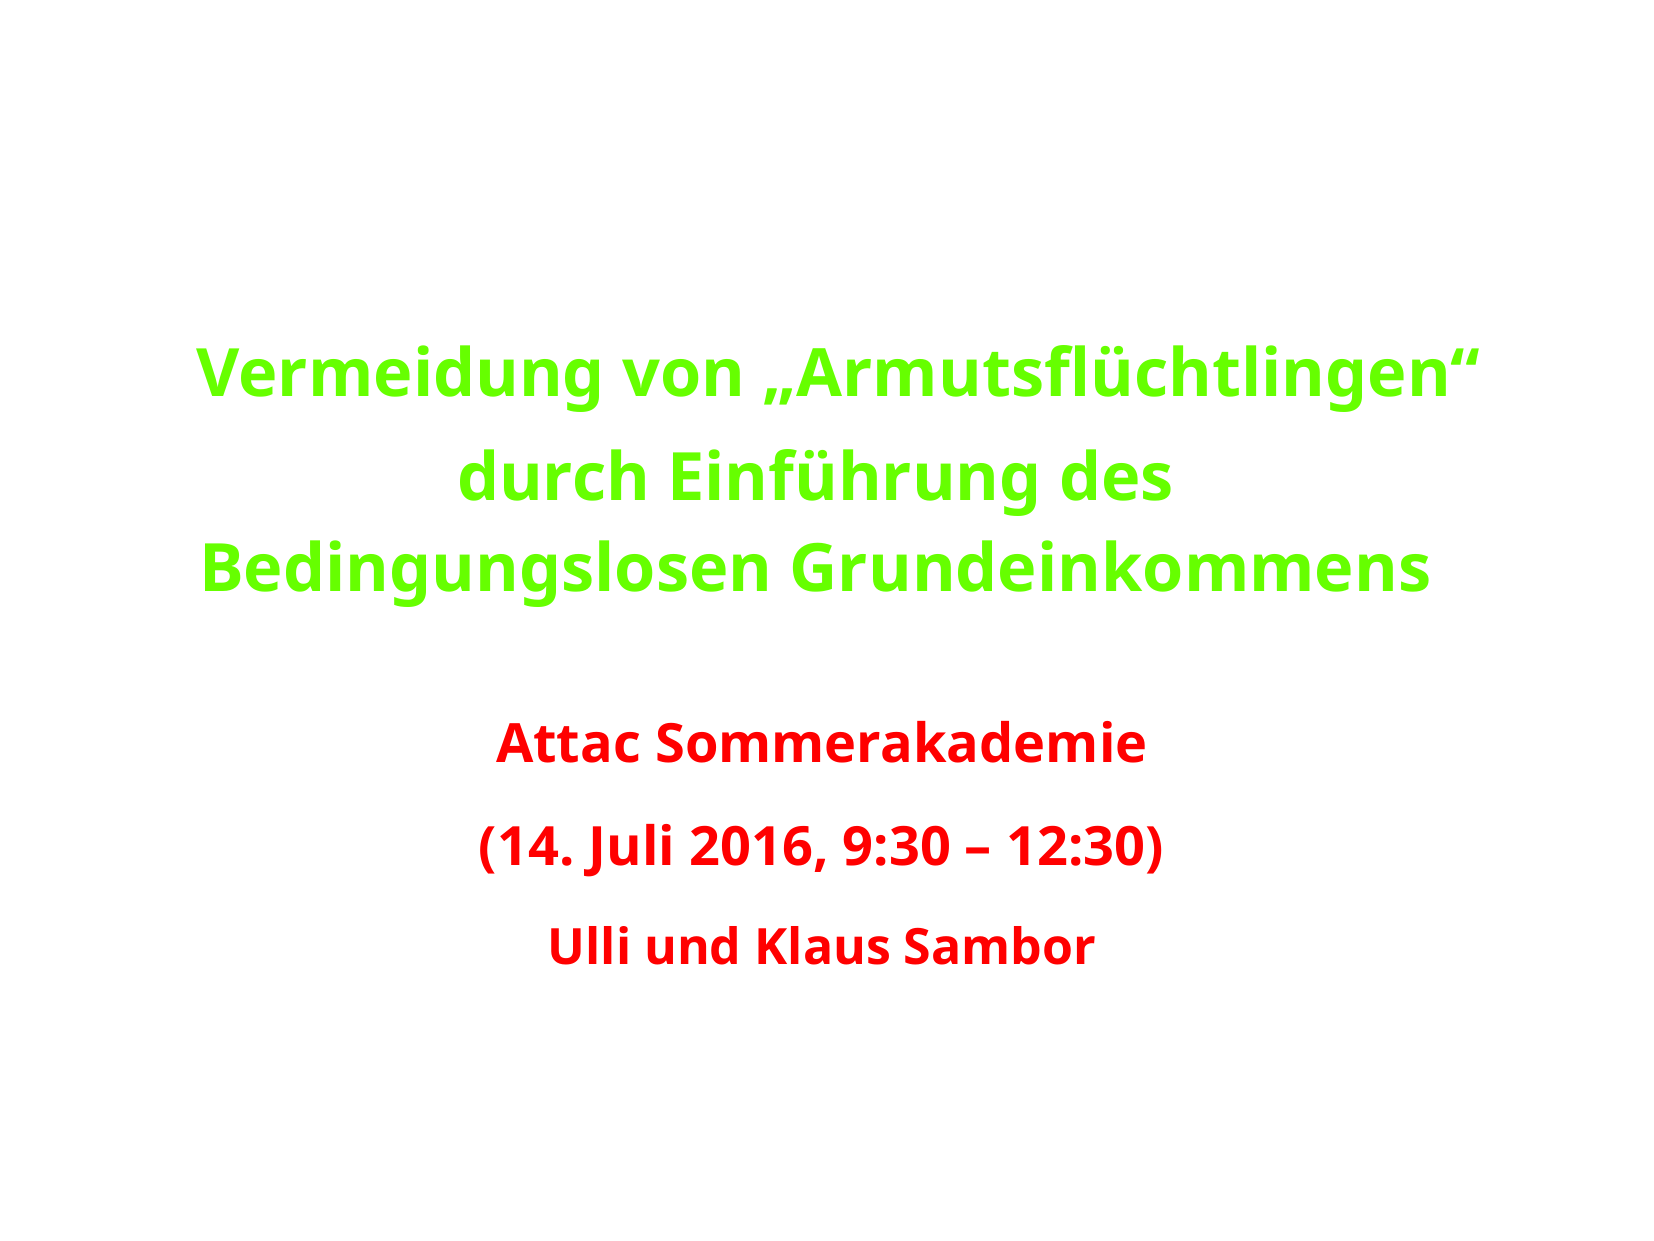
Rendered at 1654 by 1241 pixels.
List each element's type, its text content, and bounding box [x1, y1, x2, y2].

list Attac Sommerakademie (14. Juli 2016, 9:30 – 12:30) Ulli und Klaus Sambor [77, 290, 1567, 1010]
title Vermeidung von „Armutsflüchtlingen“ durch Einführung des Bedingungslosen Grundeinkommens [80, 4, 1569, 577]
